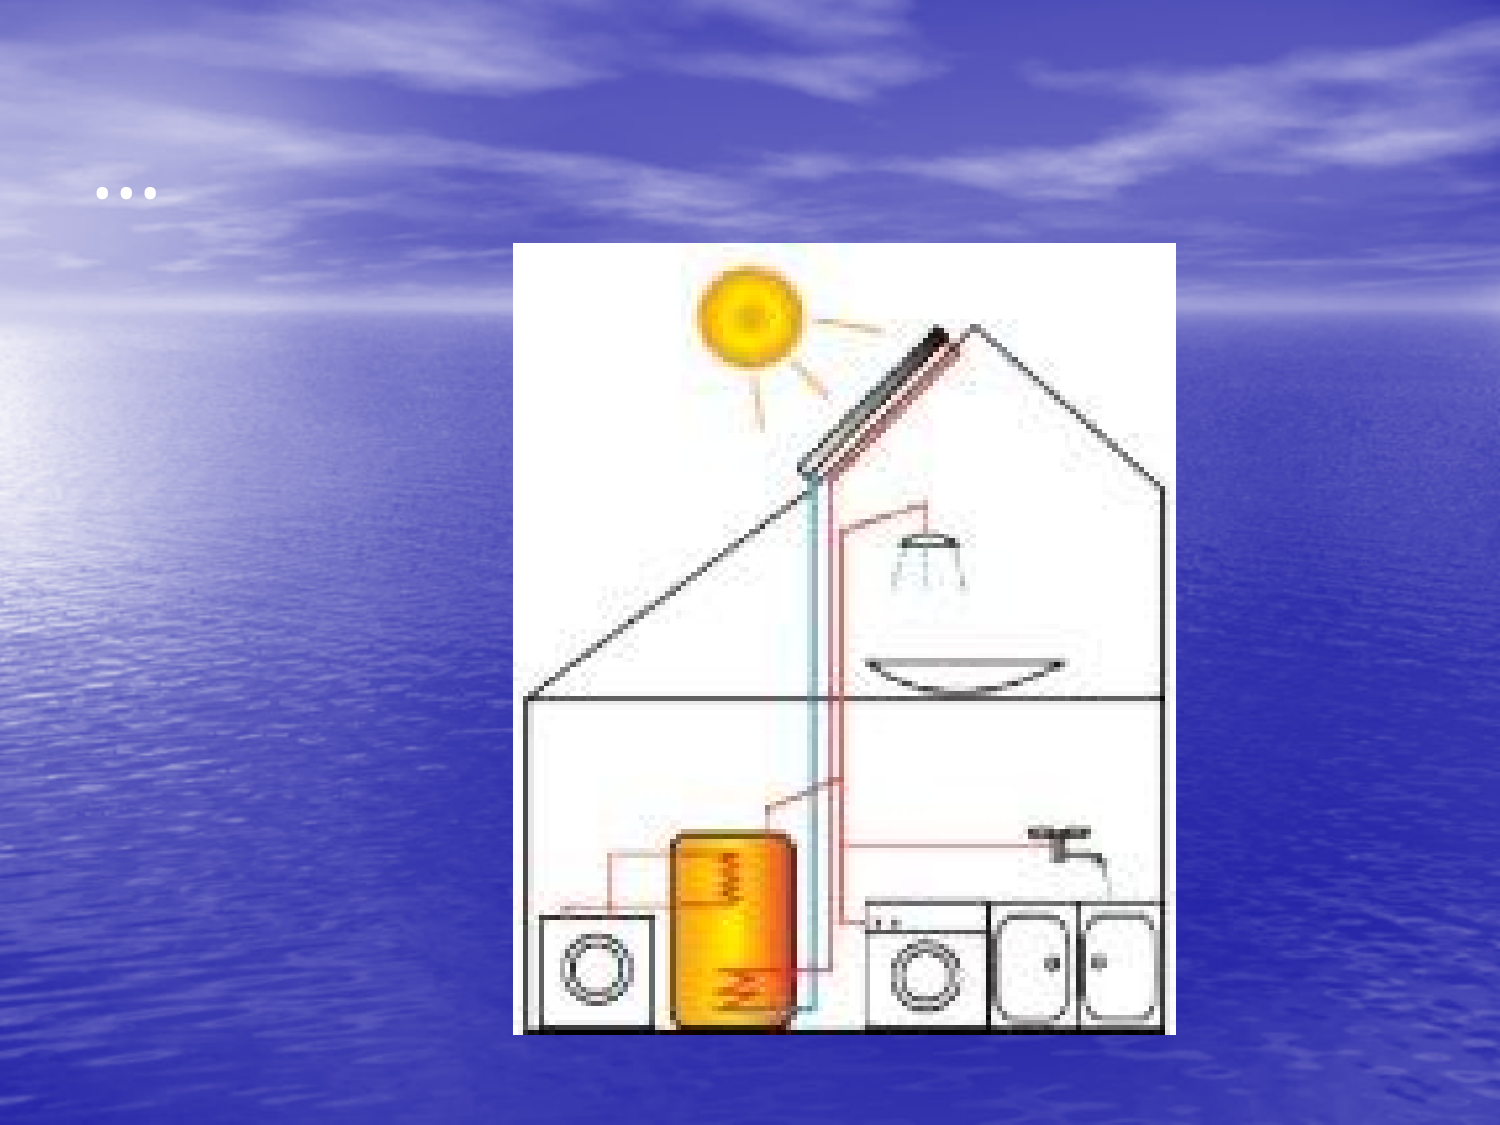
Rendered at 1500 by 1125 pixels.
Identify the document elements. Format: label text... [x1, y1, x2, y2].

title … [75, 47, 1425, 275]
picture [0, 0, 1500, 1125]
